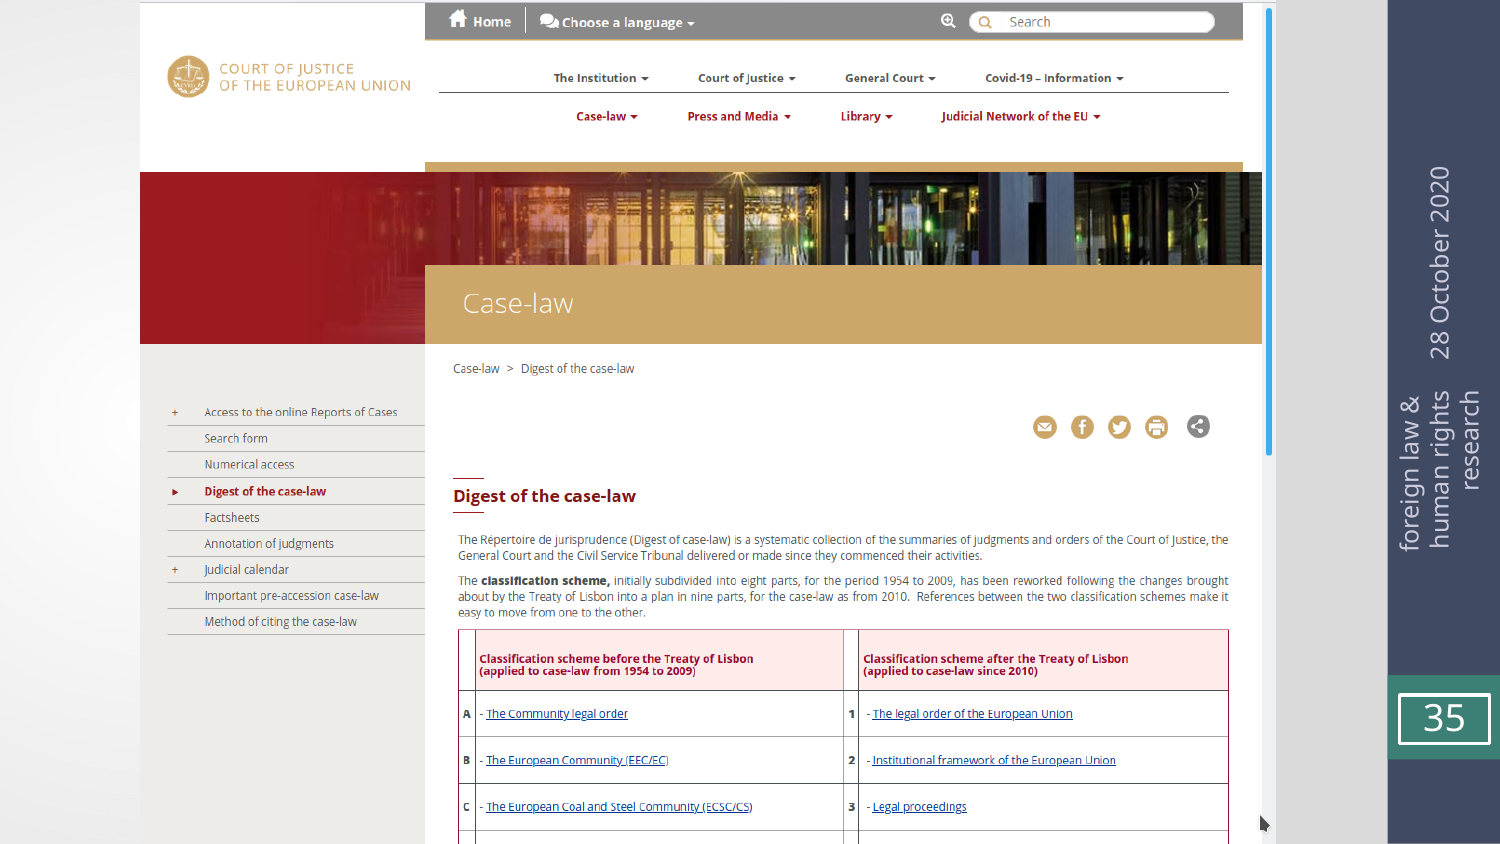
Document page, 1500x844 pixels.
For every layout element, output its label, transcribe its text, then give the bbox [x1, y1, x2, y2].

footer foreign law & human rights research [1408, 375, 1469, 667]
slide_number <number> [1399, 695, 1490, 744]
slide_number 28 October 2020 [1408, 75, 1469, 375]
picture [140, 0, 1276, 844]
